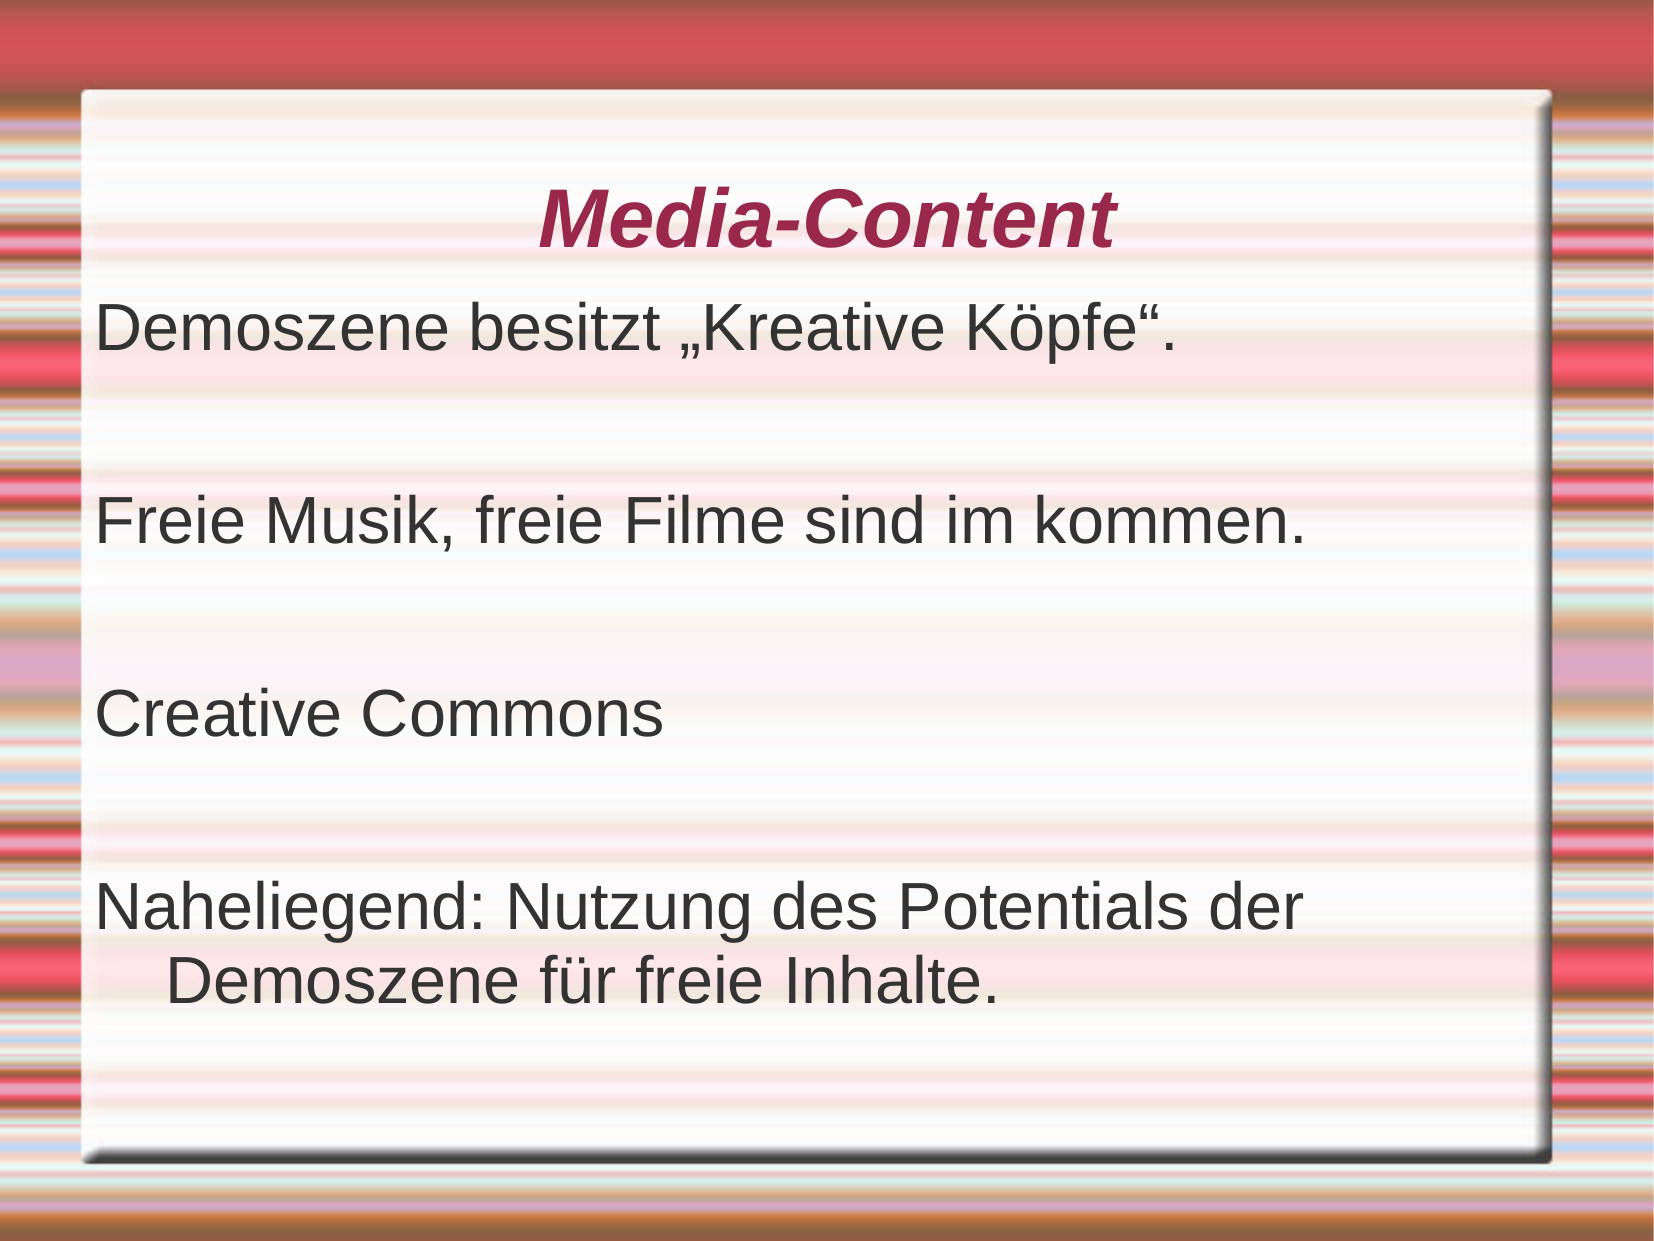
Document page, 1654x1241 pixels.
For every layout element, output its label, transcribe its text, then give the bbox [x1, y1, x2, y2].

title Media-Content [121, 114, 1534, 290]
picture [0, 0, 1654, 1241]
list Demoszene besitzt „Kreative Köpfe“. Freie Musik, freie Filme sind im kommen. Creative Commons Naheliegend: Nutzung des Potentials der Demoszene für freie Inhalte. [82, 290, 1571, 1019]
